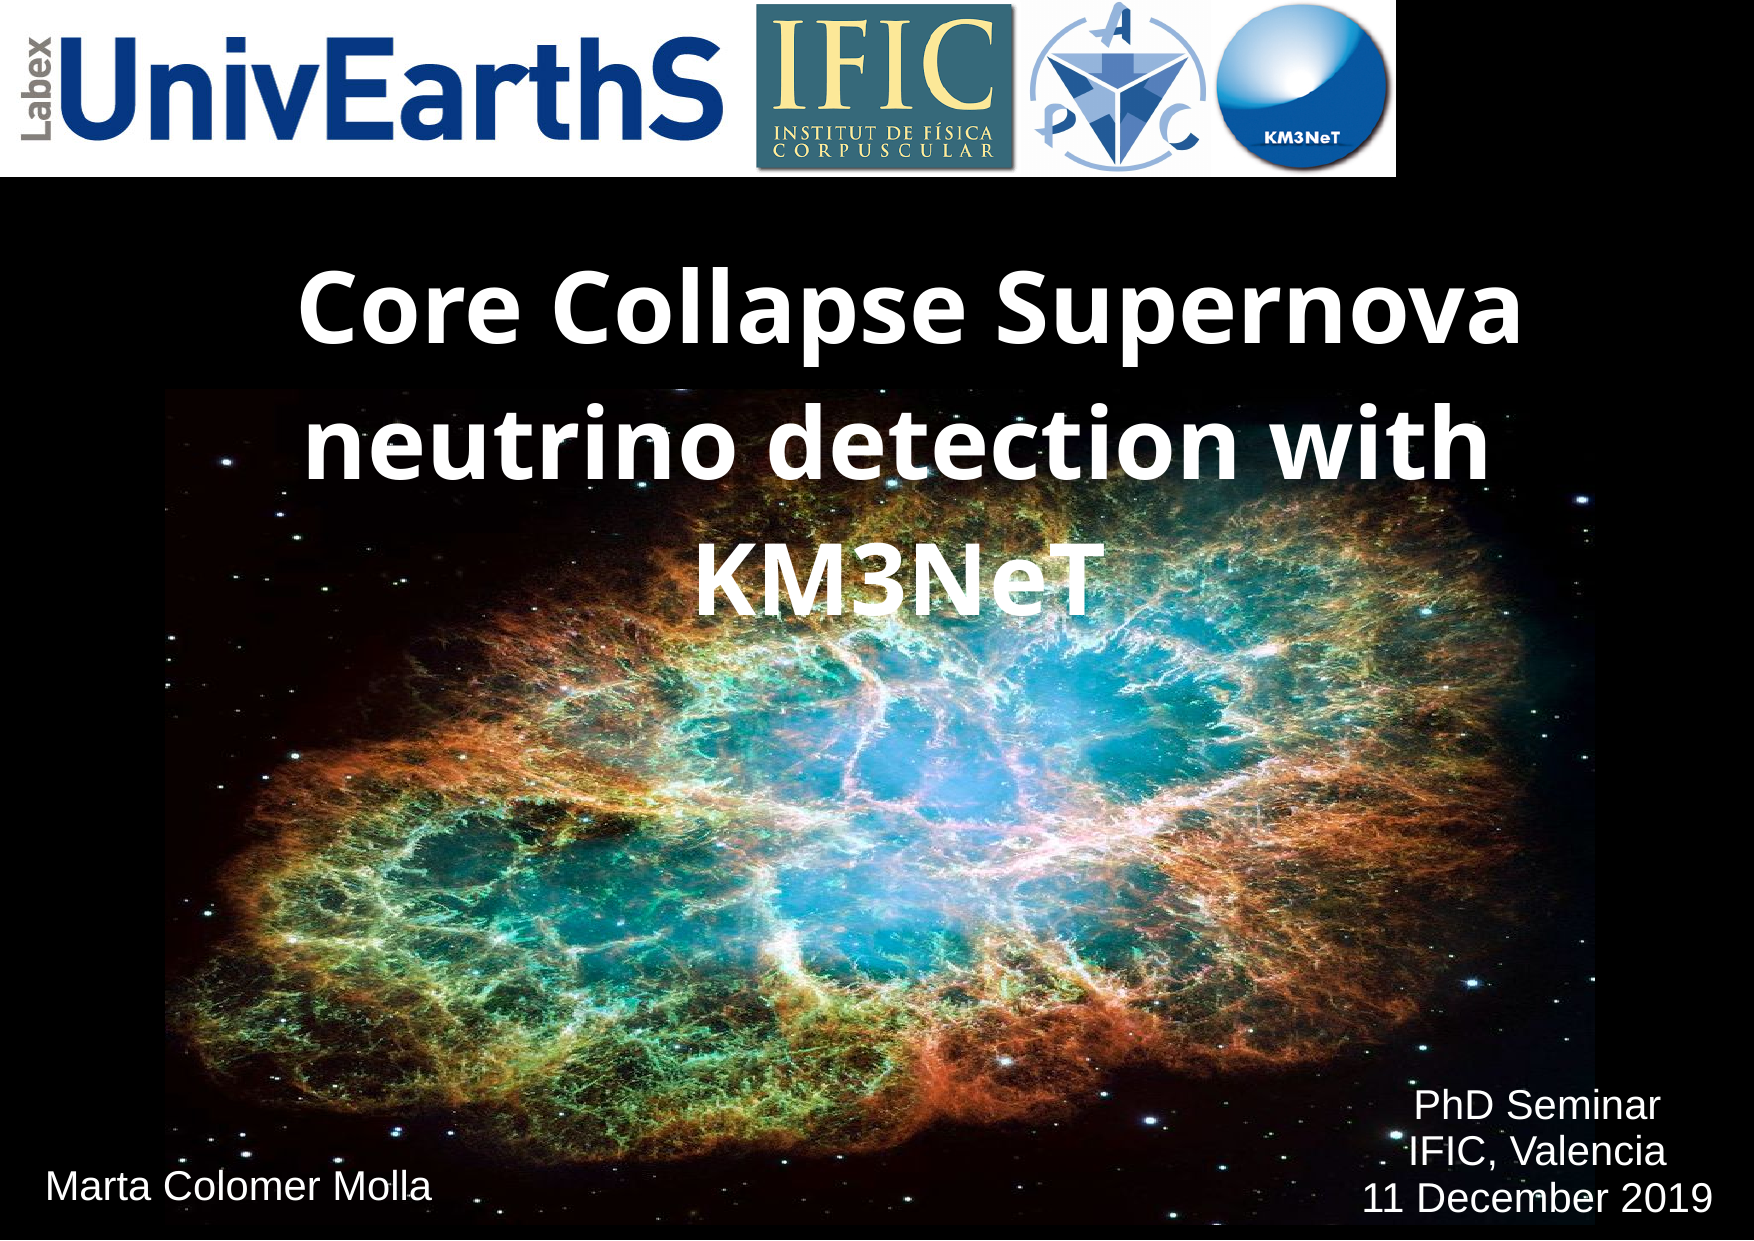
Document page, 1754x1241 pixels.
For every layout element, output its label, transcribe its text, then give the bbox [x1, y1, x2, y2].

picture [165, 661, 1595, 1225]
text_box Marta Colomer Molla [30, 1155, 556, 1241]
picture [0, 0, 1396, 177]
title Core Collapse Supernova neutrino detection with KM3NeT [146, 221, 1651, 661]
text_box PhD Seminar IFIC, Valencia 11 December 2019 [1335, 1074, 1741, 1241]
